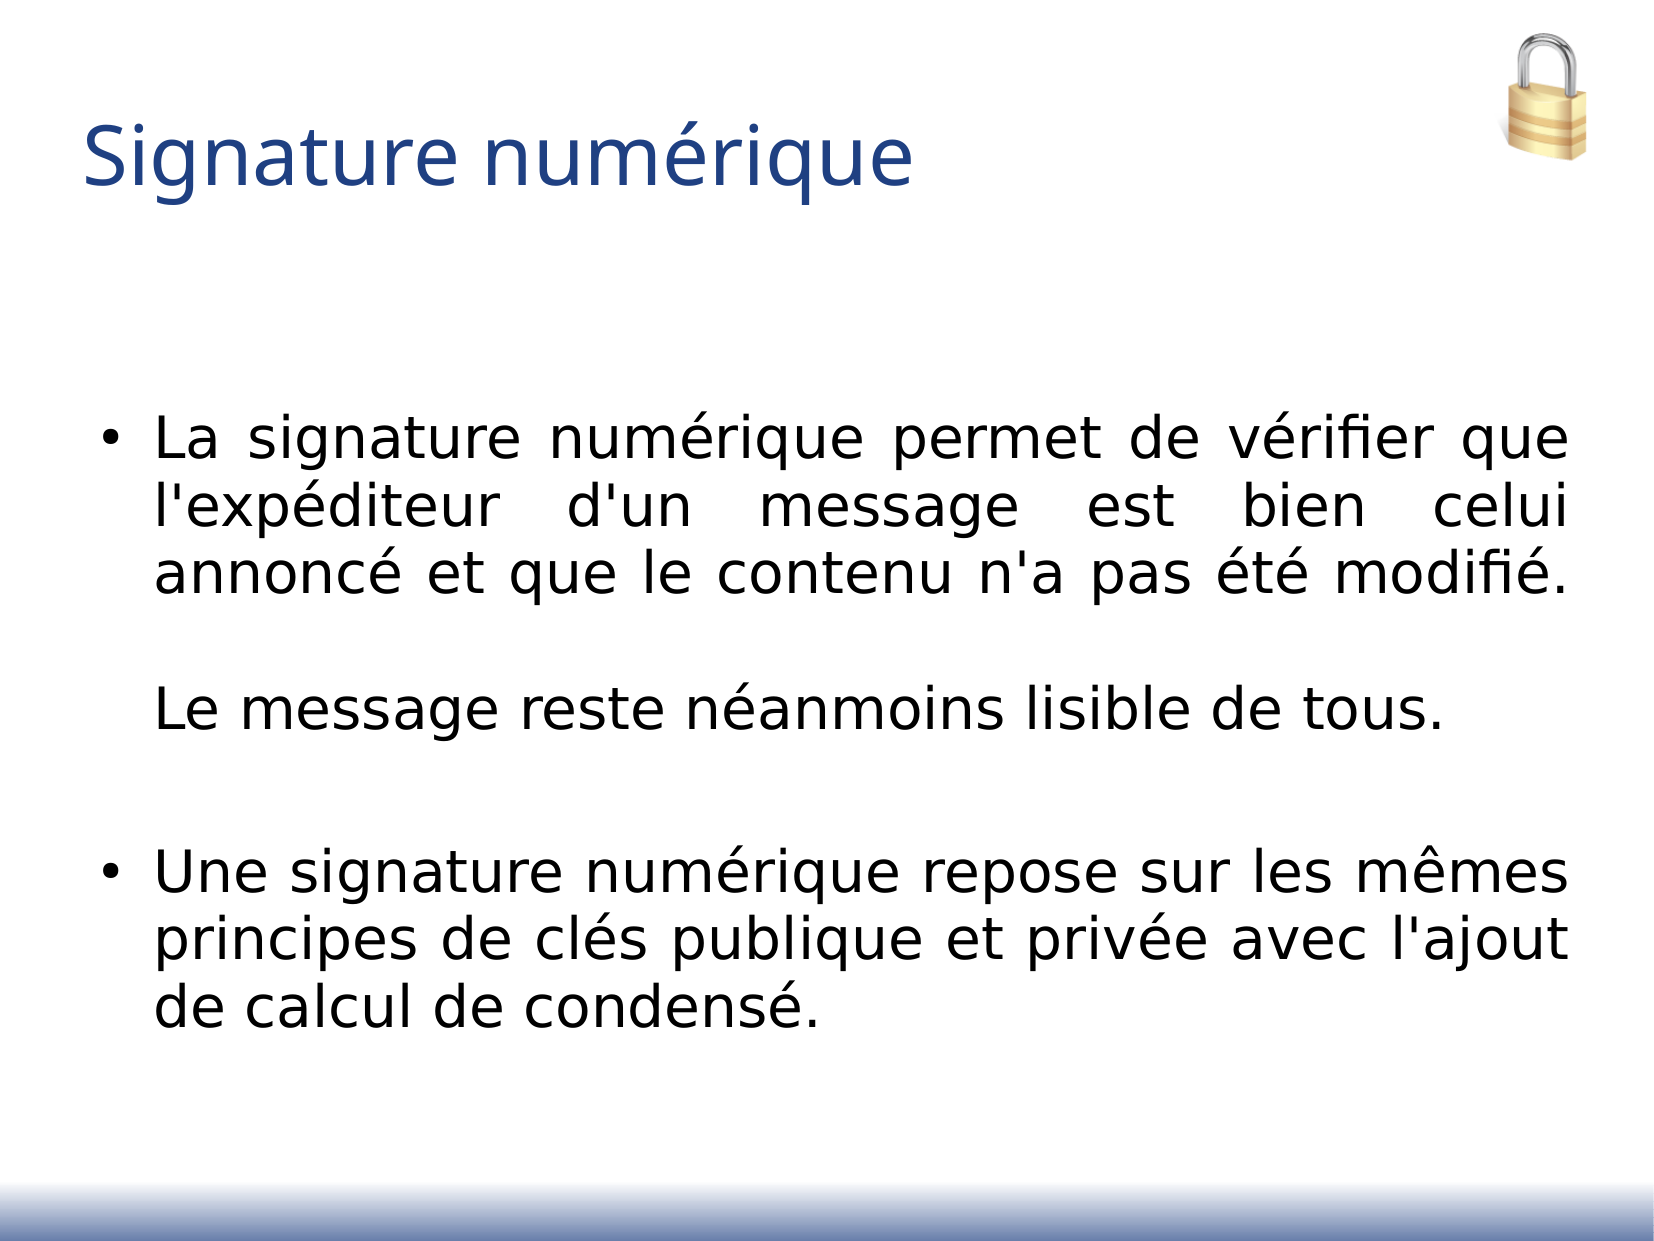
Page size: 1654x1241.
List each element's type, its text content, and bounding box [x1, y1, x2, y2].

list La signature numérique permet de vérifier que l'expéditeur d'un message est bien celui annoncé et que le contenu n'a pas été modifié. Le message reste néanmoins lisible de tous. [82, 360, 1571, 788]
list Une signature numérique repose sur les mêmes principes de clés publique et privée avec l'ajout de calcul de condensé. [82, 810, 1571, 1069]
picture [1476, 29, 1613, 166]
title Signature numérique [82, 49, 1571, 257]
